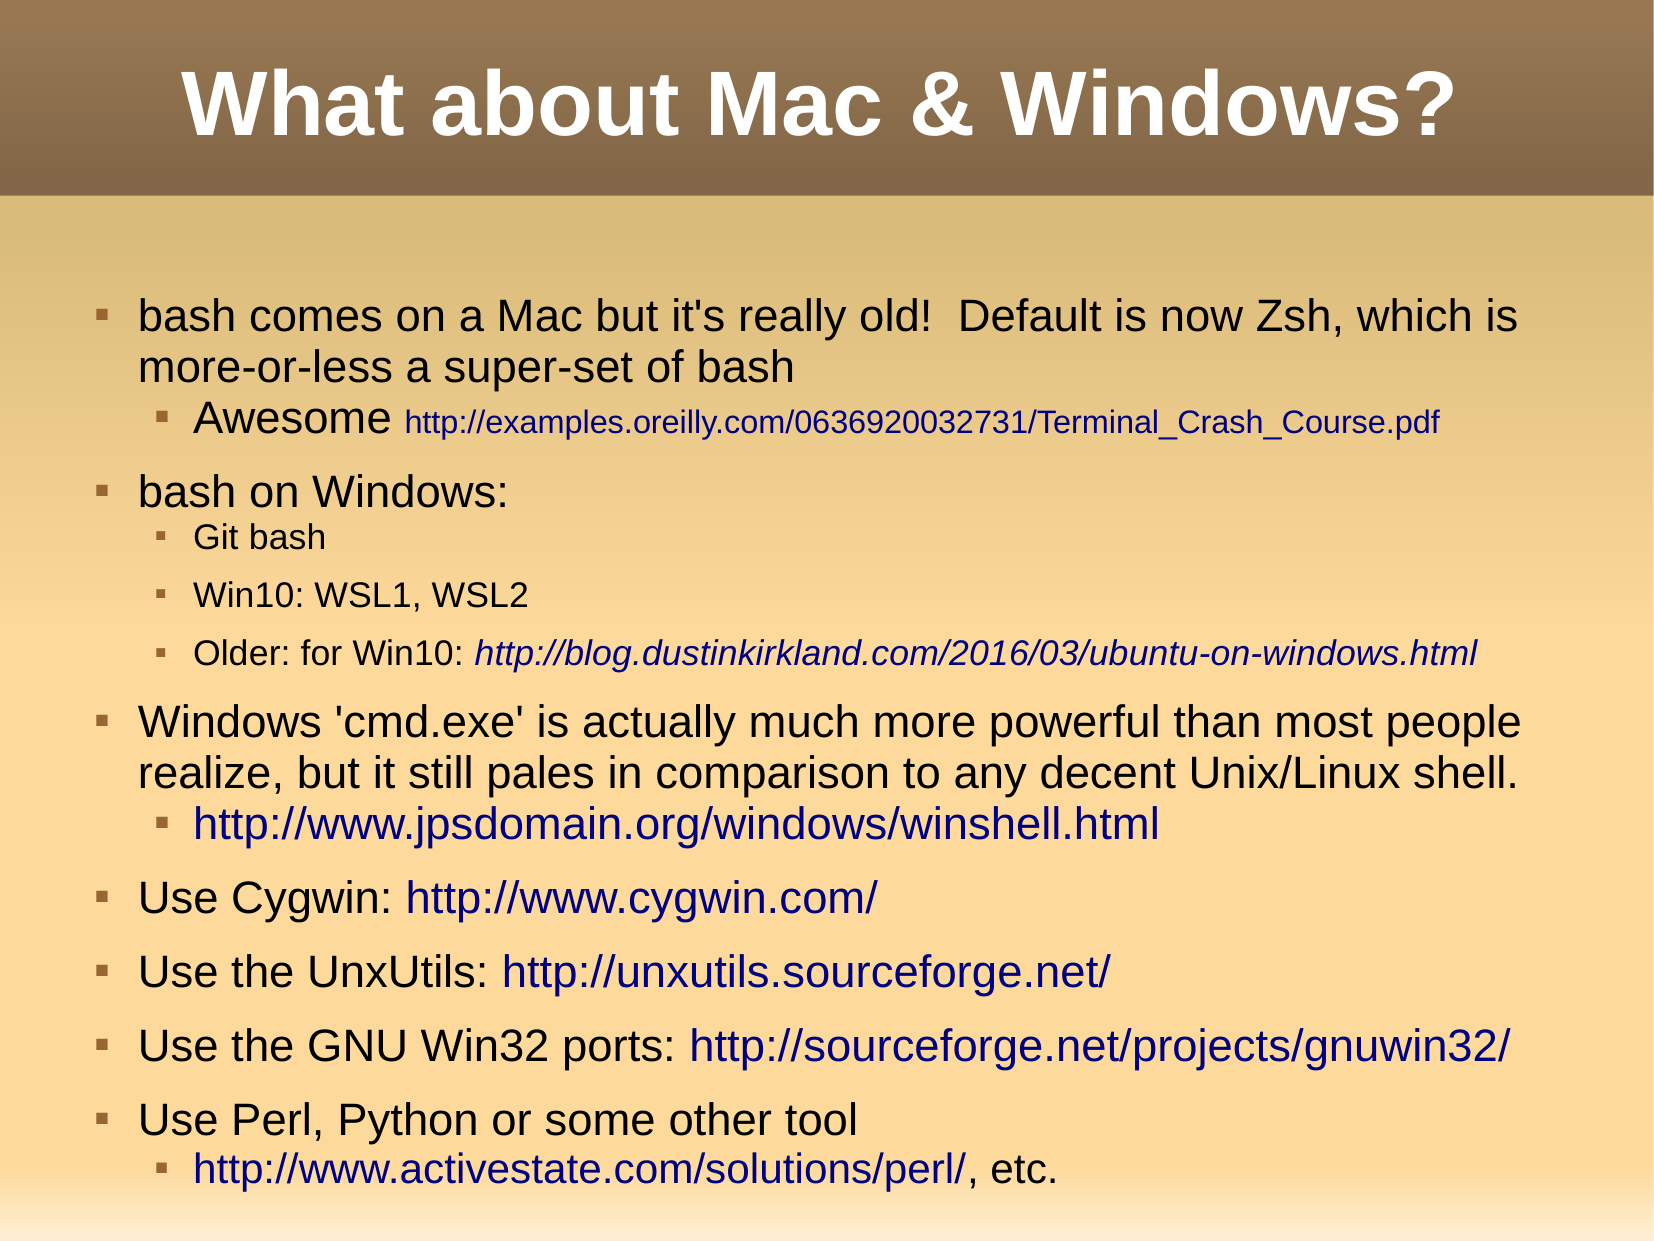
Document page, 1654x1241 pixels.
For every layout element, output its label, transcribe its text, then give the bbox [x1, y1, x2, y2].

picture [0, 0, 1654, 1241]
list bash comes on a Mac but it's really old! Default is now Zsh, which is more-or-less a super-set of bash Awesome http://examples.oreilly.com/0636920032731/Terminal_Crash_Course.pdf bash on Windows: Git bash Win10: WSL1, WSL2 Older: for Win10: http://blog.dustinkirkland.com/2016/03/ubuntu-on-windows.html Windows 'cmd.exe' is actually much more powerful than most people realize, but it still pales in comparison to any decent Unix/Linux shell. http://www.jpsdomain.org/windows/winshell.html Use Cygwin: http://www.cygwin.com/ Use the UnxUtils: http://unxutils.sourceforge.net/ Use the GNU Win32 ports: http://sourceforge.net/projects/gnuwin32/ Use Perl, Python or some other tool http://www.activestate.com/solutions/perl/, etc. [82, 290, 1571, 1202]
title What about Mac & Windows? [76, 0, 1565, 208]
